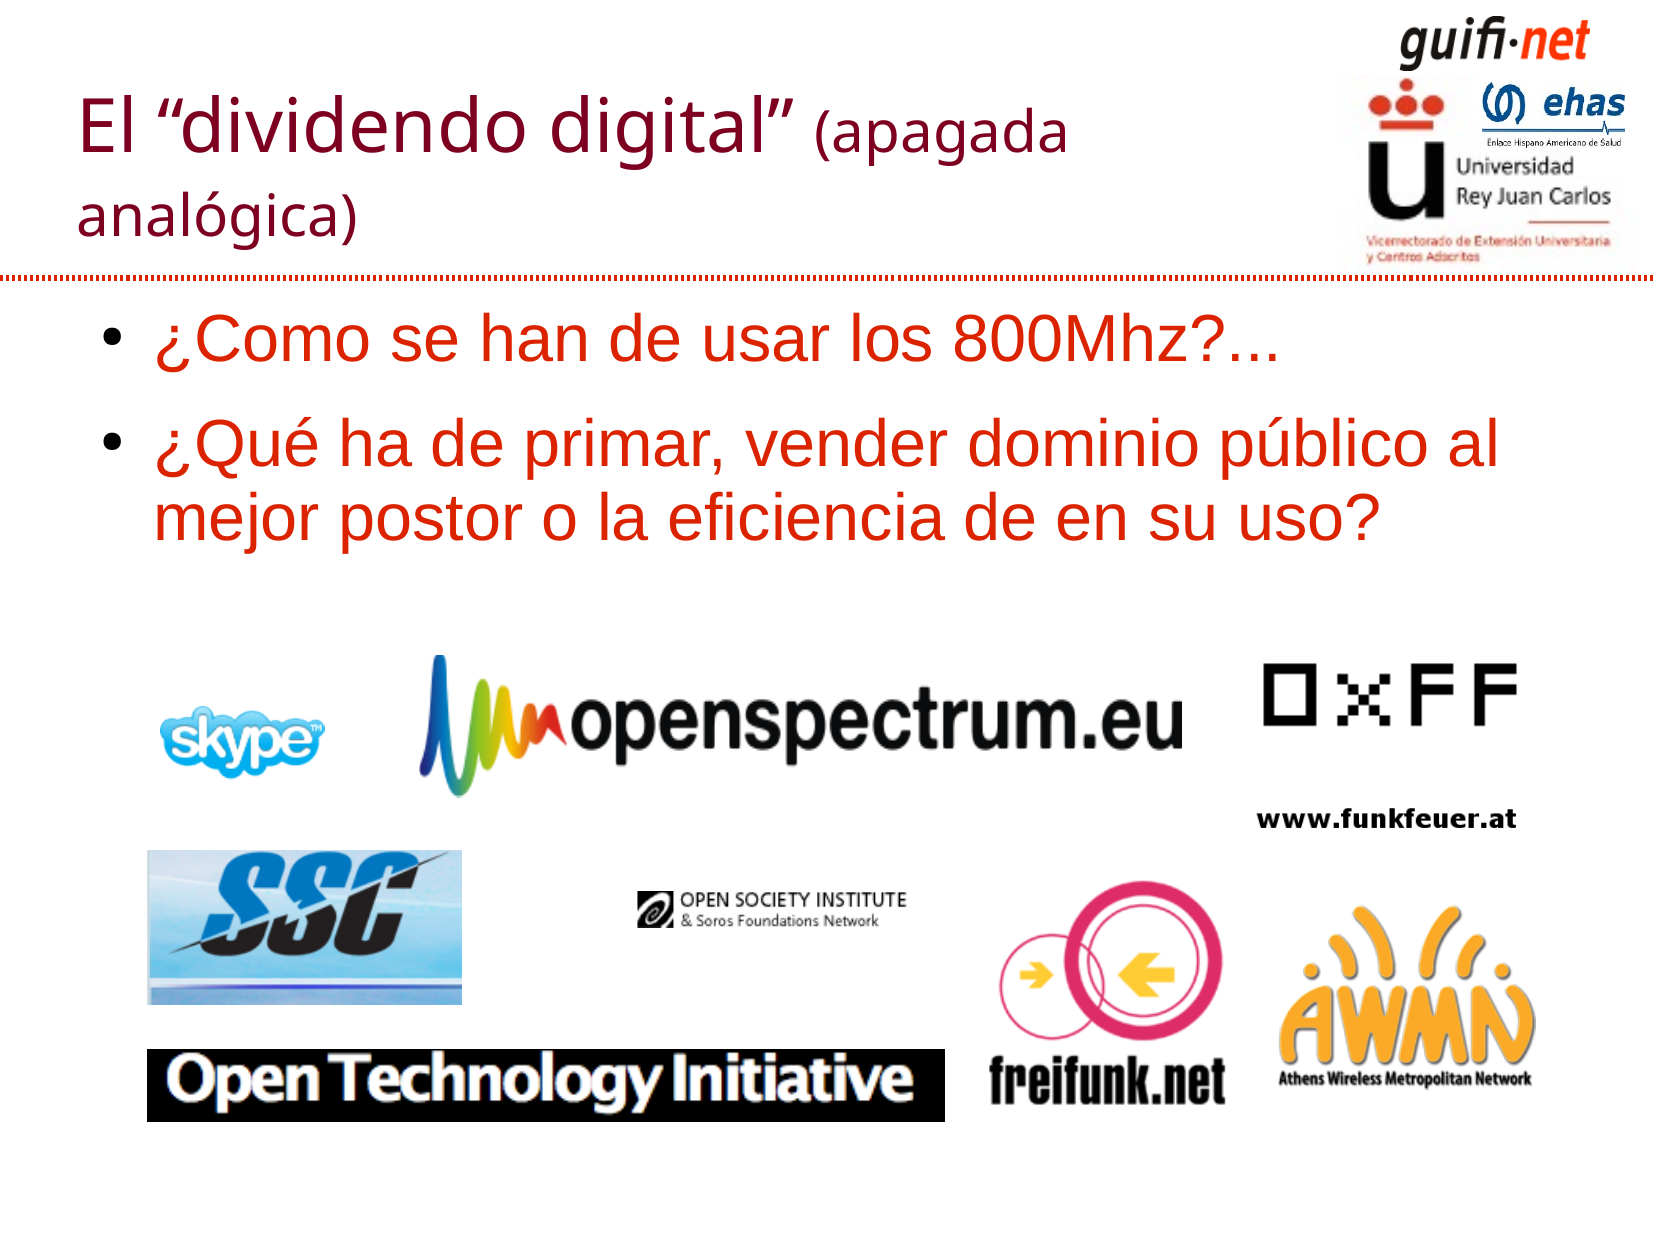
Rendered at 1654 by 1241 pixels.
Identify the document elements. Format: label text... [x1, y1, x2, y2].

picture [419, 655, 1182, 798]
picture [608, 891, 935, 928]
picture [1277, 890, 1536, 1093]
picture [974, 864, 1241, 1123]
picture [160, 706, 325, 780]
picture [1340, 75, 1636, 272]
list ¿Como se han de usar los 800Mhz?... ¿Qué ha de primar, vender dominio público al mejor postor o la eficiencia de en su uso? [82, 301, 1571, 1105]
picture [1399, 16, 1590, 71]
picture [147, 850, 462, 1006]
title El “dividendo digital” (apagada analógica) [76, 66, 1093, 259]
picture [147, 1049, 945, 1123]
